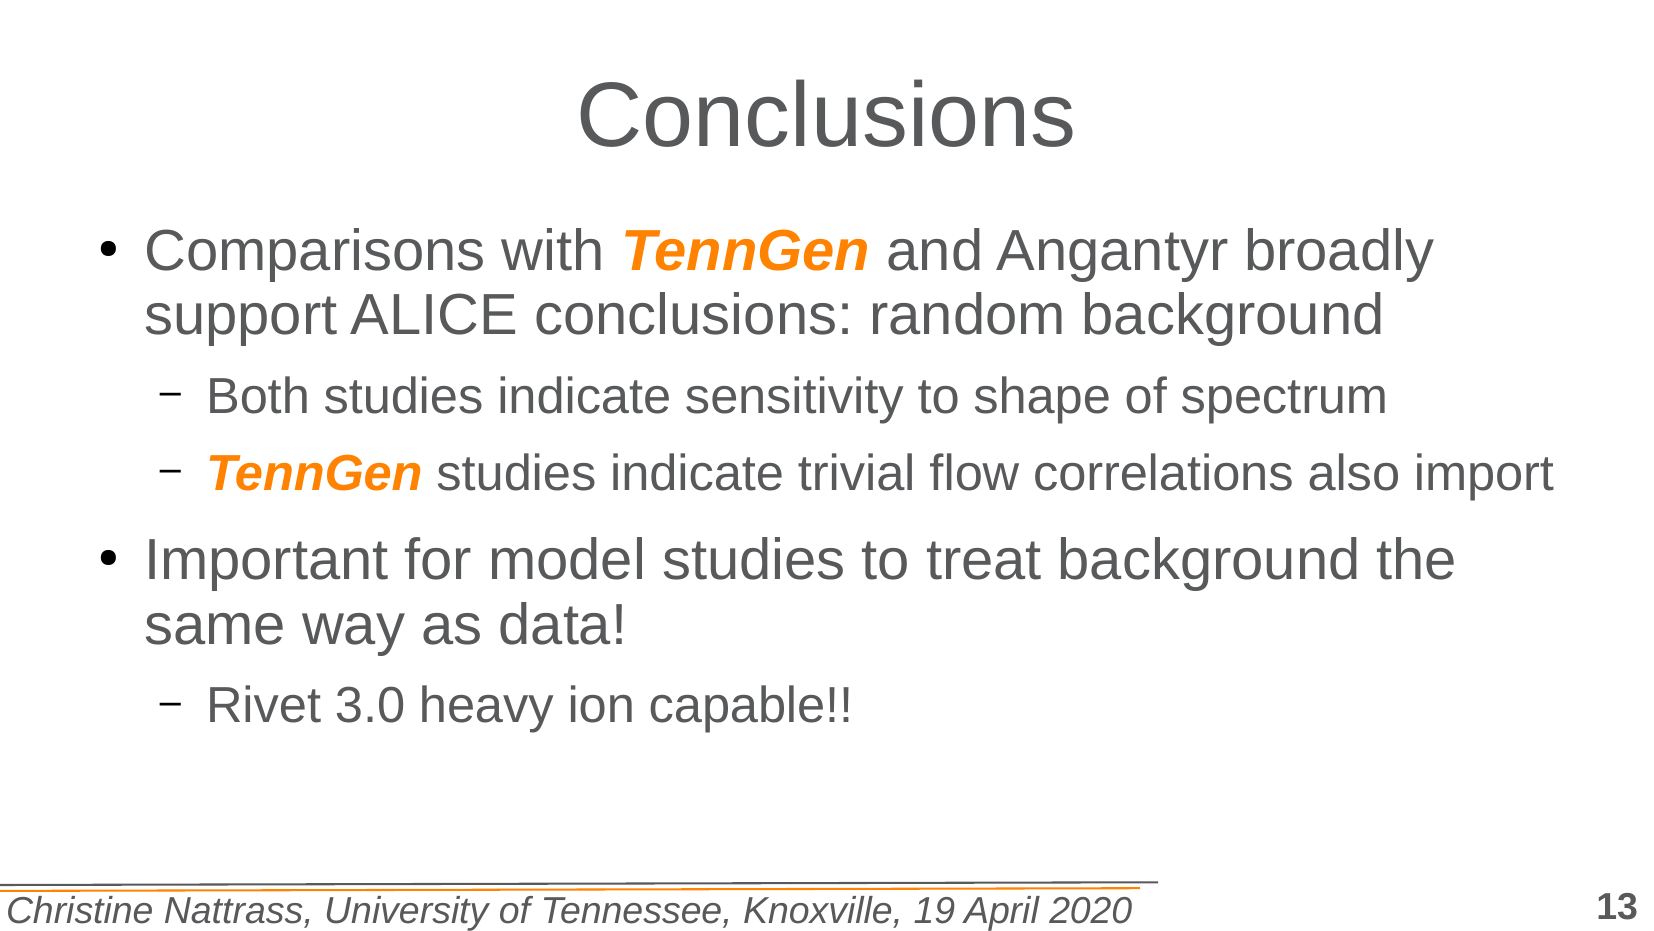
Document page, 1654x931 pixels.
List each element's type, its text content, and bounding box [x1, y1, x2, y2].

title Conclusions [82, 37, 1571, 193]
list Comparisons with TennGen and Angantyr broadly support ALICE conclusions: random background Both studies indicate sensitivity to shape of spectrum TennGen studies indicate trivial flow correlations also import Important for model studies to treat background the same way as data! Rivet 3.0 heavy ion capable!! [82, 217, 1571, 758]
